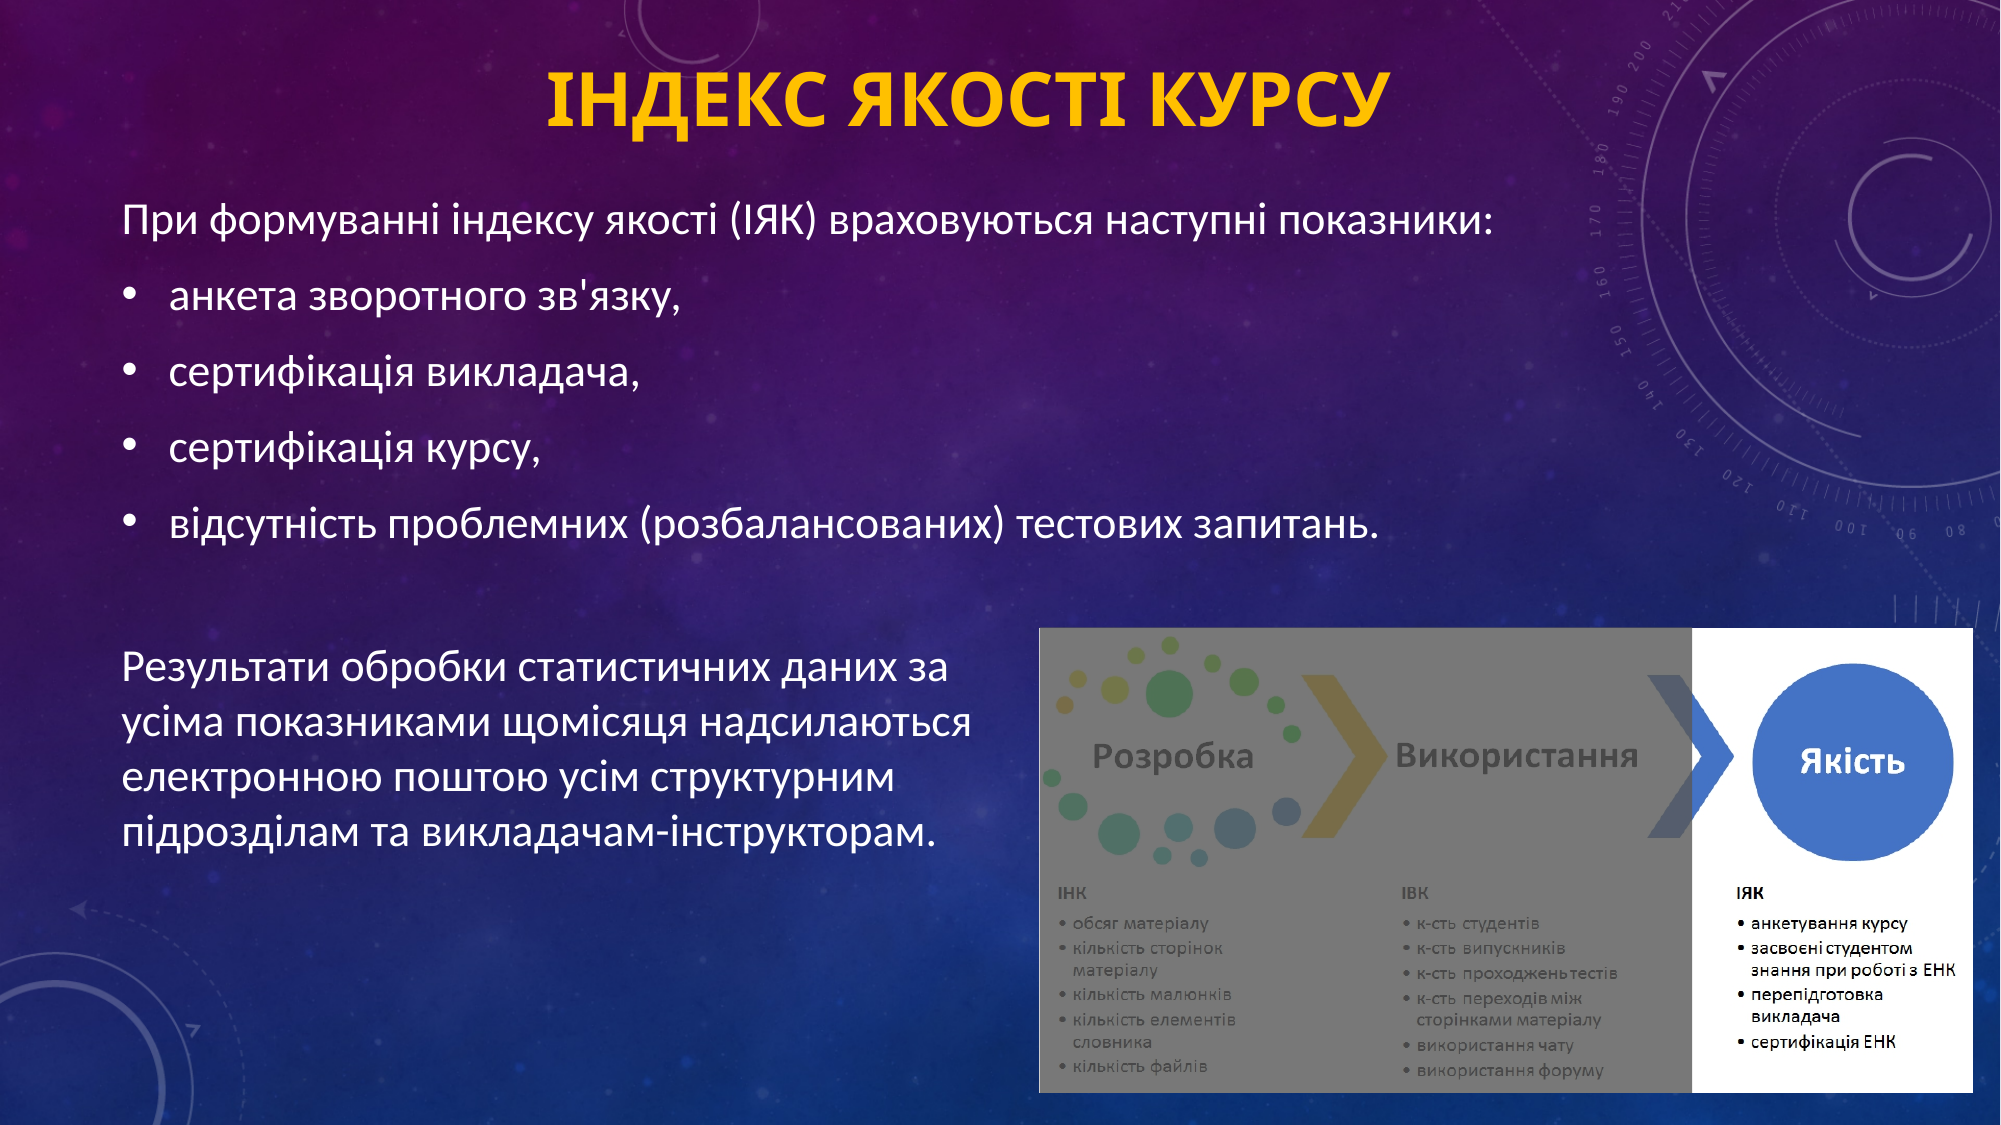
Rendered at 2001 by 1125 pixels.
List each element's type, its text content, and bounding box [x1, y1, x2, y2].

list При формуванні індексу якості (ІЯК) враховуються наступні показники: анкета зворотного зв'язку, сертифікація викладача, сертифікація курсу, відсутність проблемних (розбалансованих) тестових запитань. [106, 181, 1885, 593]
text_box Результати обробки статистичних даних за усіма показниками щомісяця надсилаються електронною поштою усім структурним підрозділам та викладачам-інструкторам. [106, 627, 1011, 863]
title ІНДЕКС ЯКОСТІ КУРСУ [138, 28, 1801, 164]
picture [0, 0, 2001, 1125]
text_box [1039, 627, 1693, 1093]
